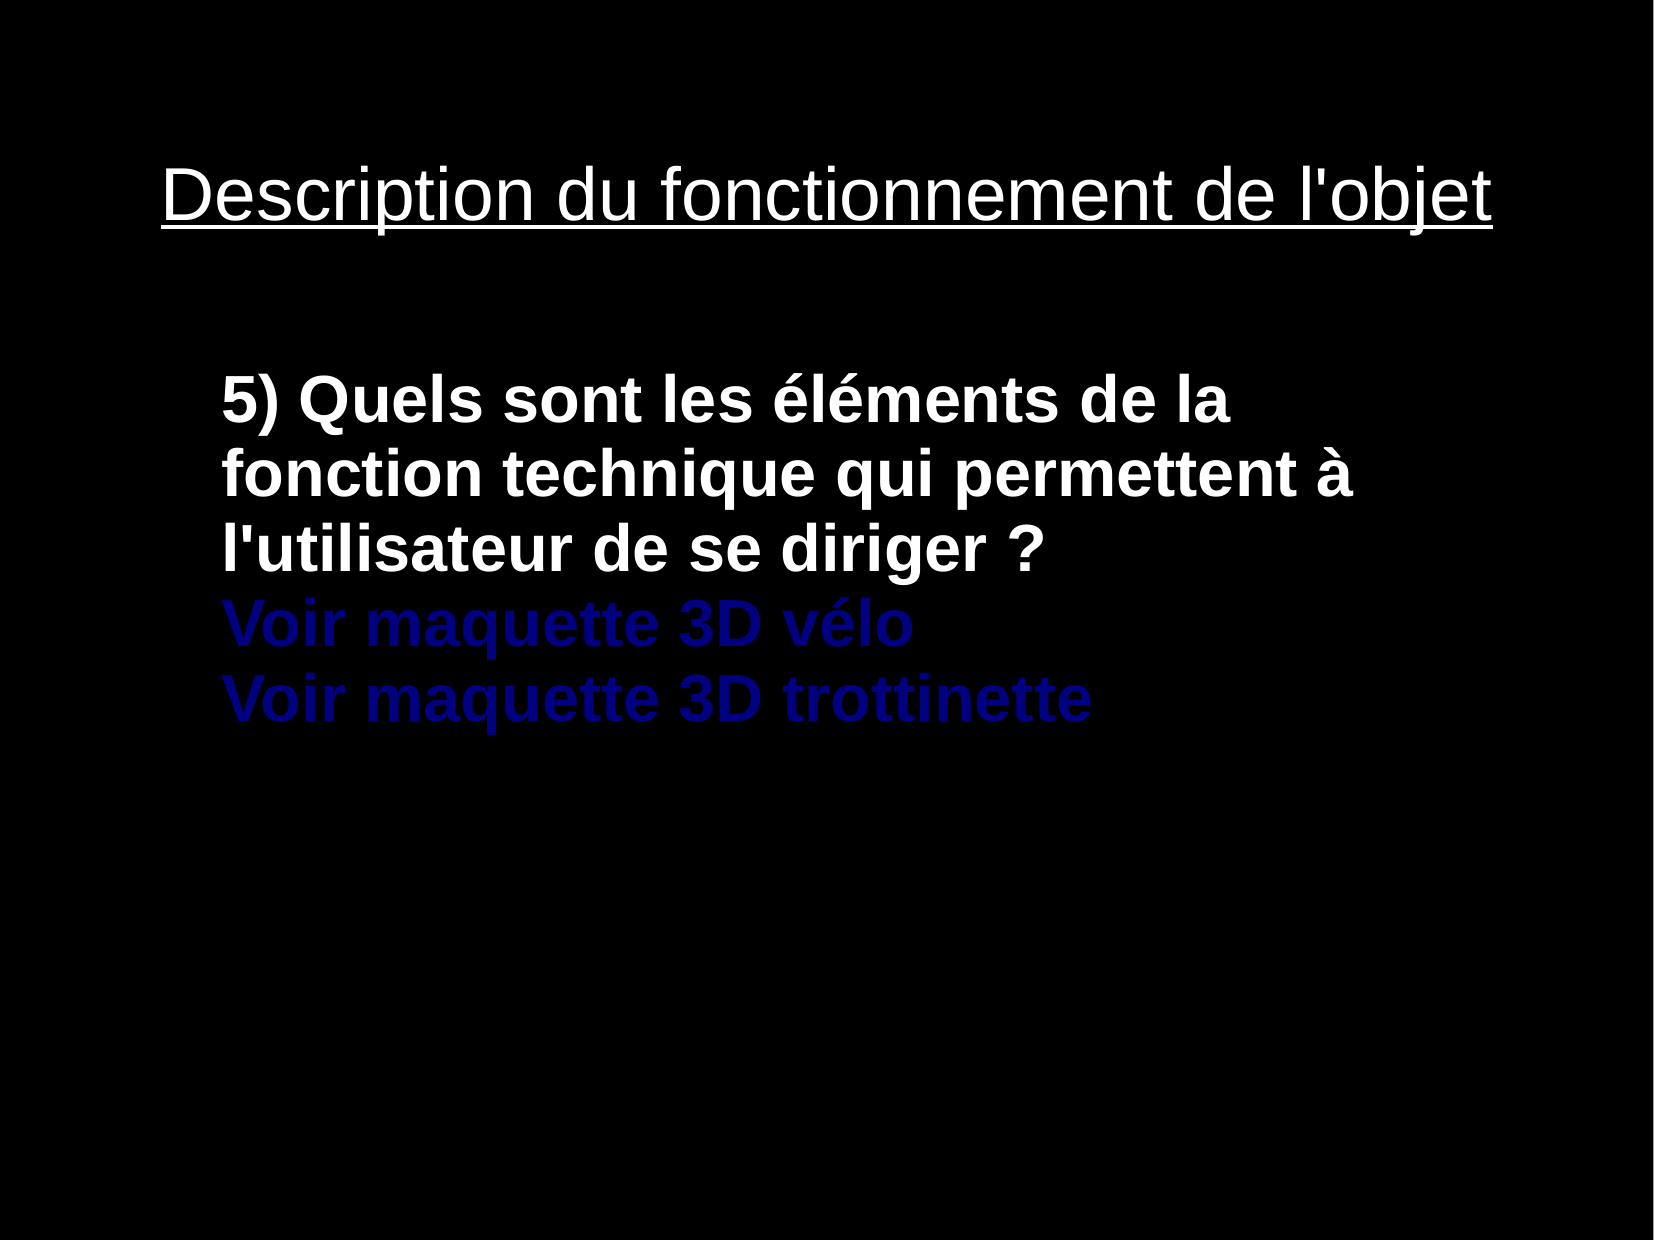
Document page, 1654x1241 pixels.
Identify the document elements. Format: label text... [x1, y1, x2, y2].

title Description du fonctionnement de l'objet [82, 56, 1571, 250]
text_box 5) Quels sont les éléments de la fonction technique qui permettent à l'utilisateur de se diriger ? Voir maquette 3D vélo Voir maquette 3D trottinette [206, 354, 1506, 743]
